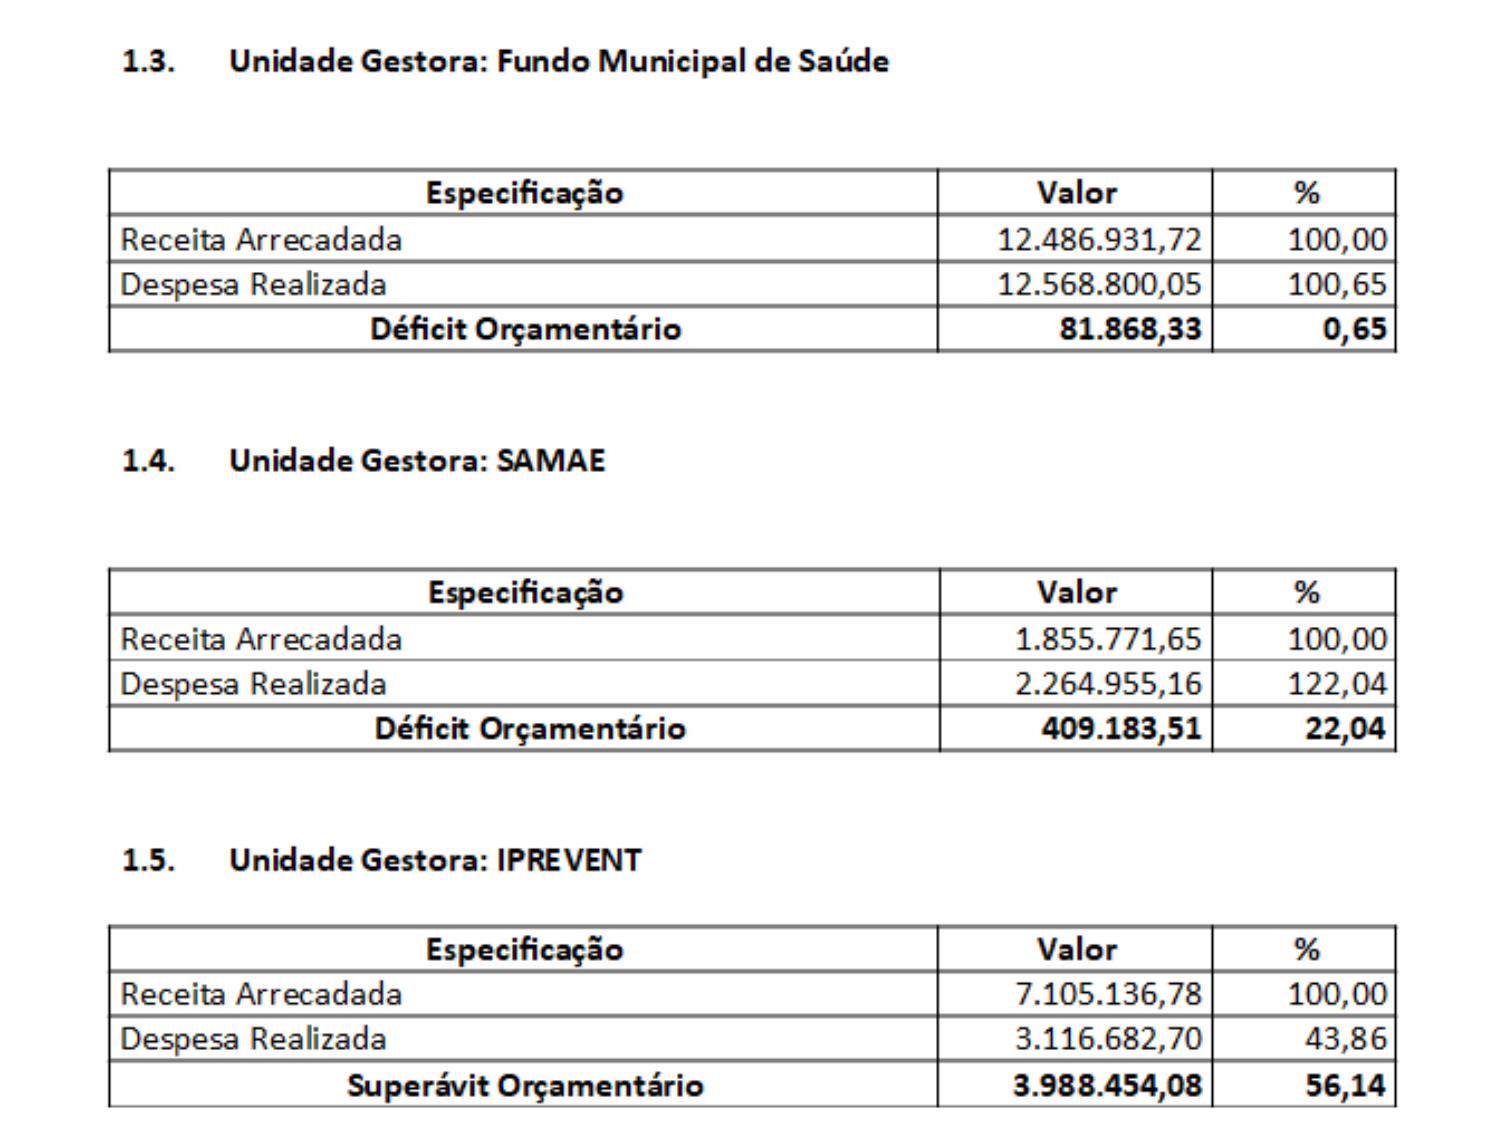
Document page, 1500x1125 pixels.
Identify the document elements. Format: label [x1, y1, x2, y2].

picture [100, 21, 1404, 1117]
